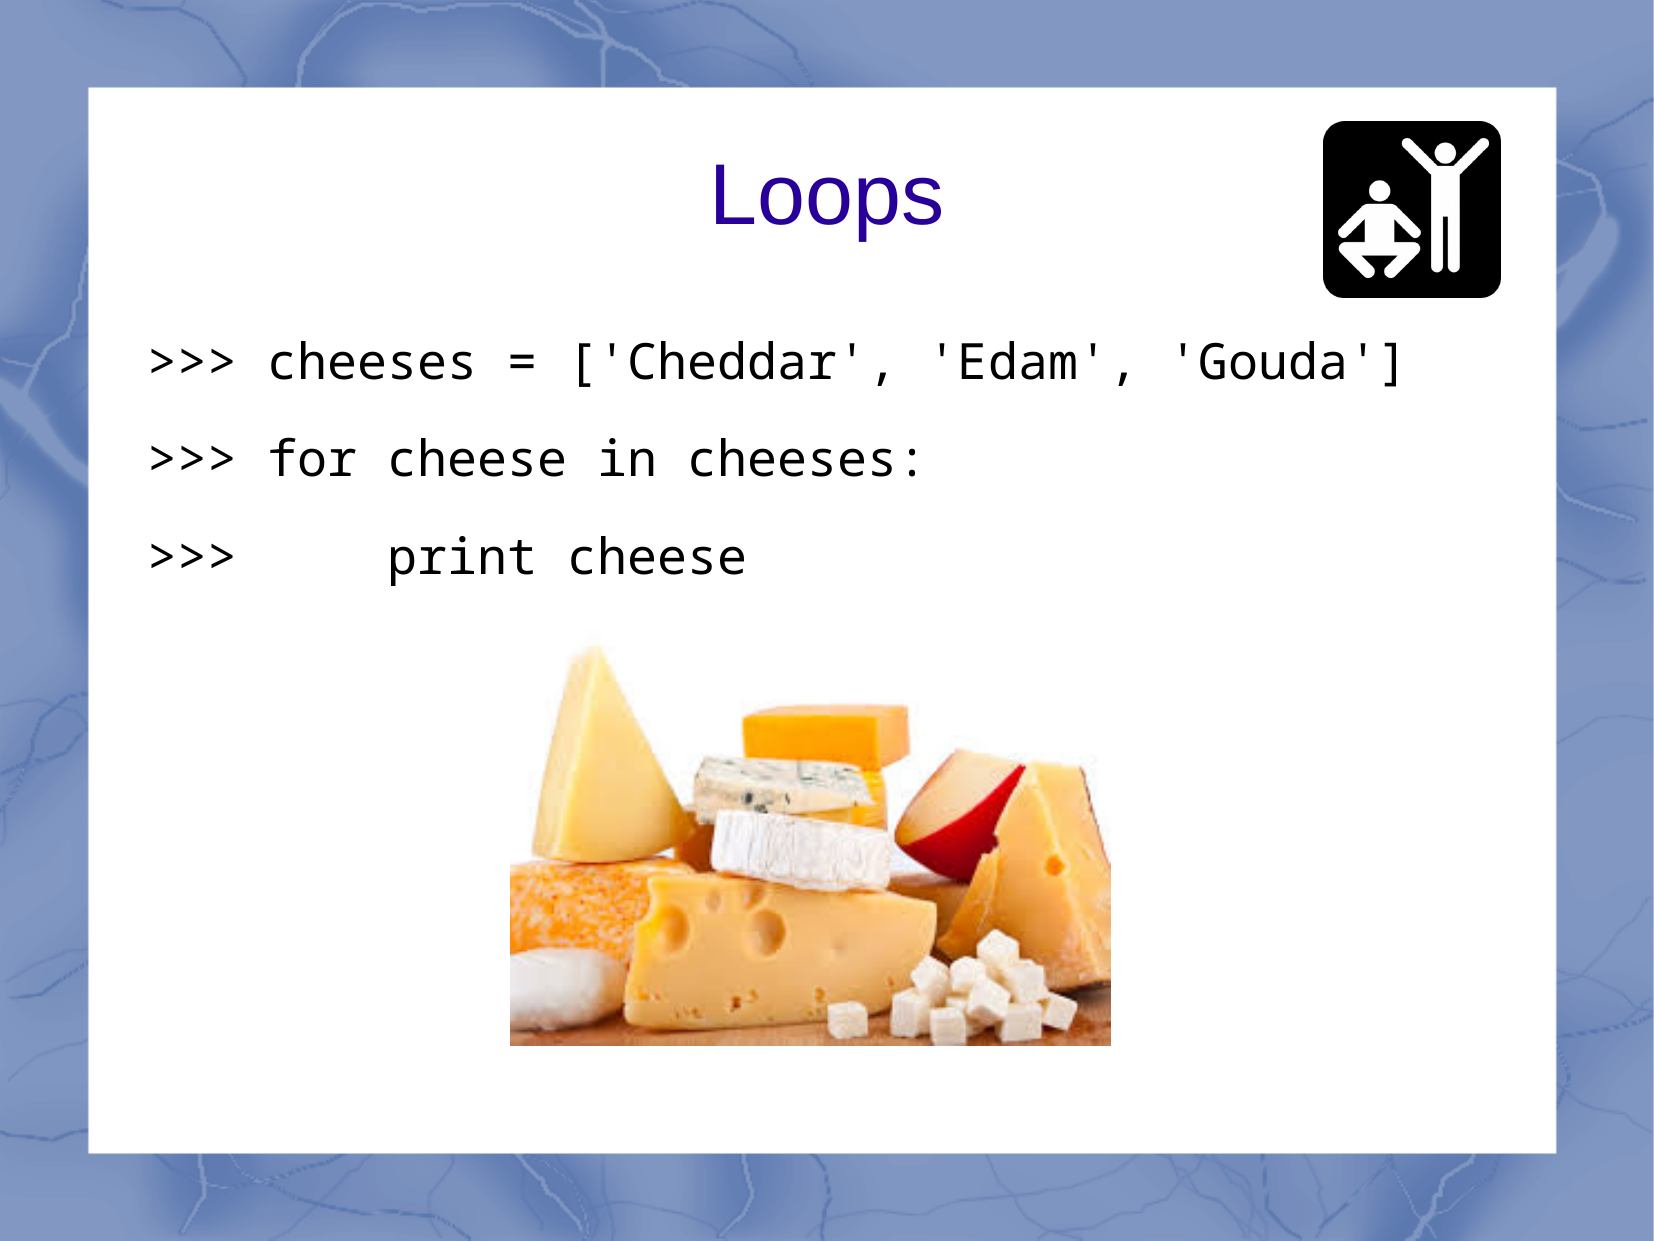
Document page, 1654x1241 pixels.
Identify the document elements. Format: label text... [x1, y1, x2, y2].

picture [0, 0, 1654, 1241]
title Loops [118, 90, 1536, 298]
list >>> cheeses = ['Cheddar', 'Edam', 'Gouda'] >>> for cheese in cheeses: >>> print cheese [147, 325, 1506, 1045]
